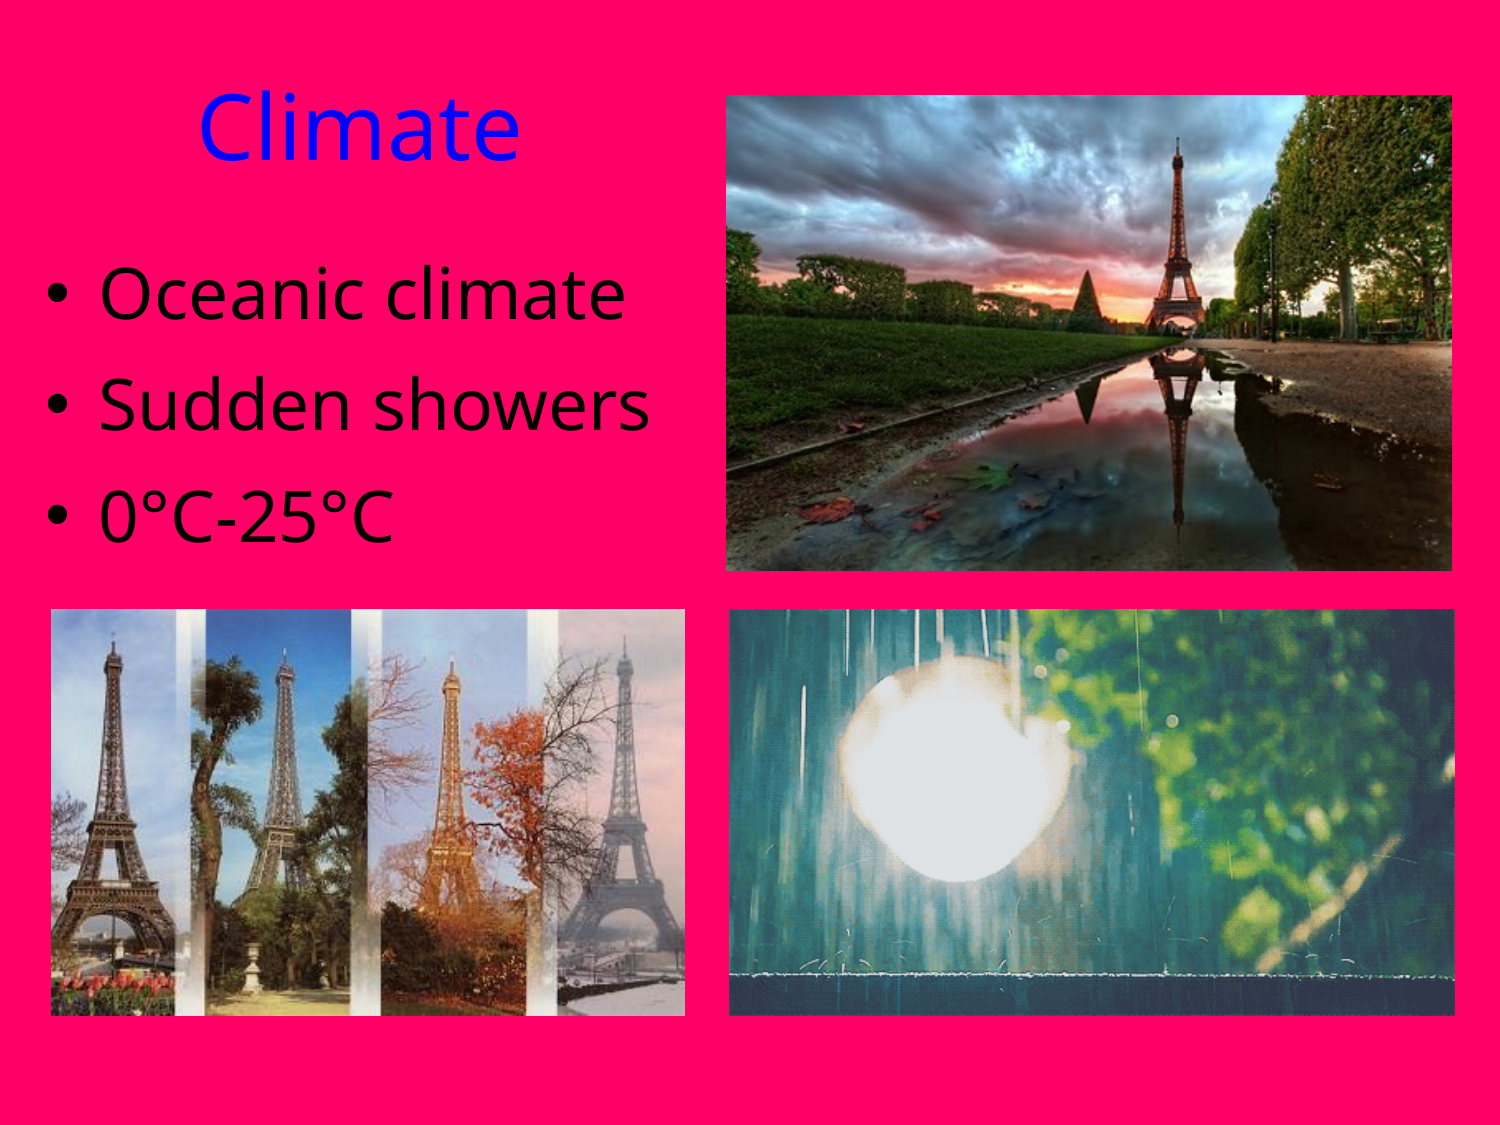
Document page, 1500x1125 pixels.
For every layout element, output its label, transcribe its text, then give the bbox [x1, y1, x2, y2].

title Climate [17, 42, 703, 207]
list Oceanic climate Sudden showers 0°C-25°C [30, 235, 706, 571]
picture [51, 609, 685, 1016]
picture [726, 95, 1452, 571]
picture [729, 609, 1455, 1016]
